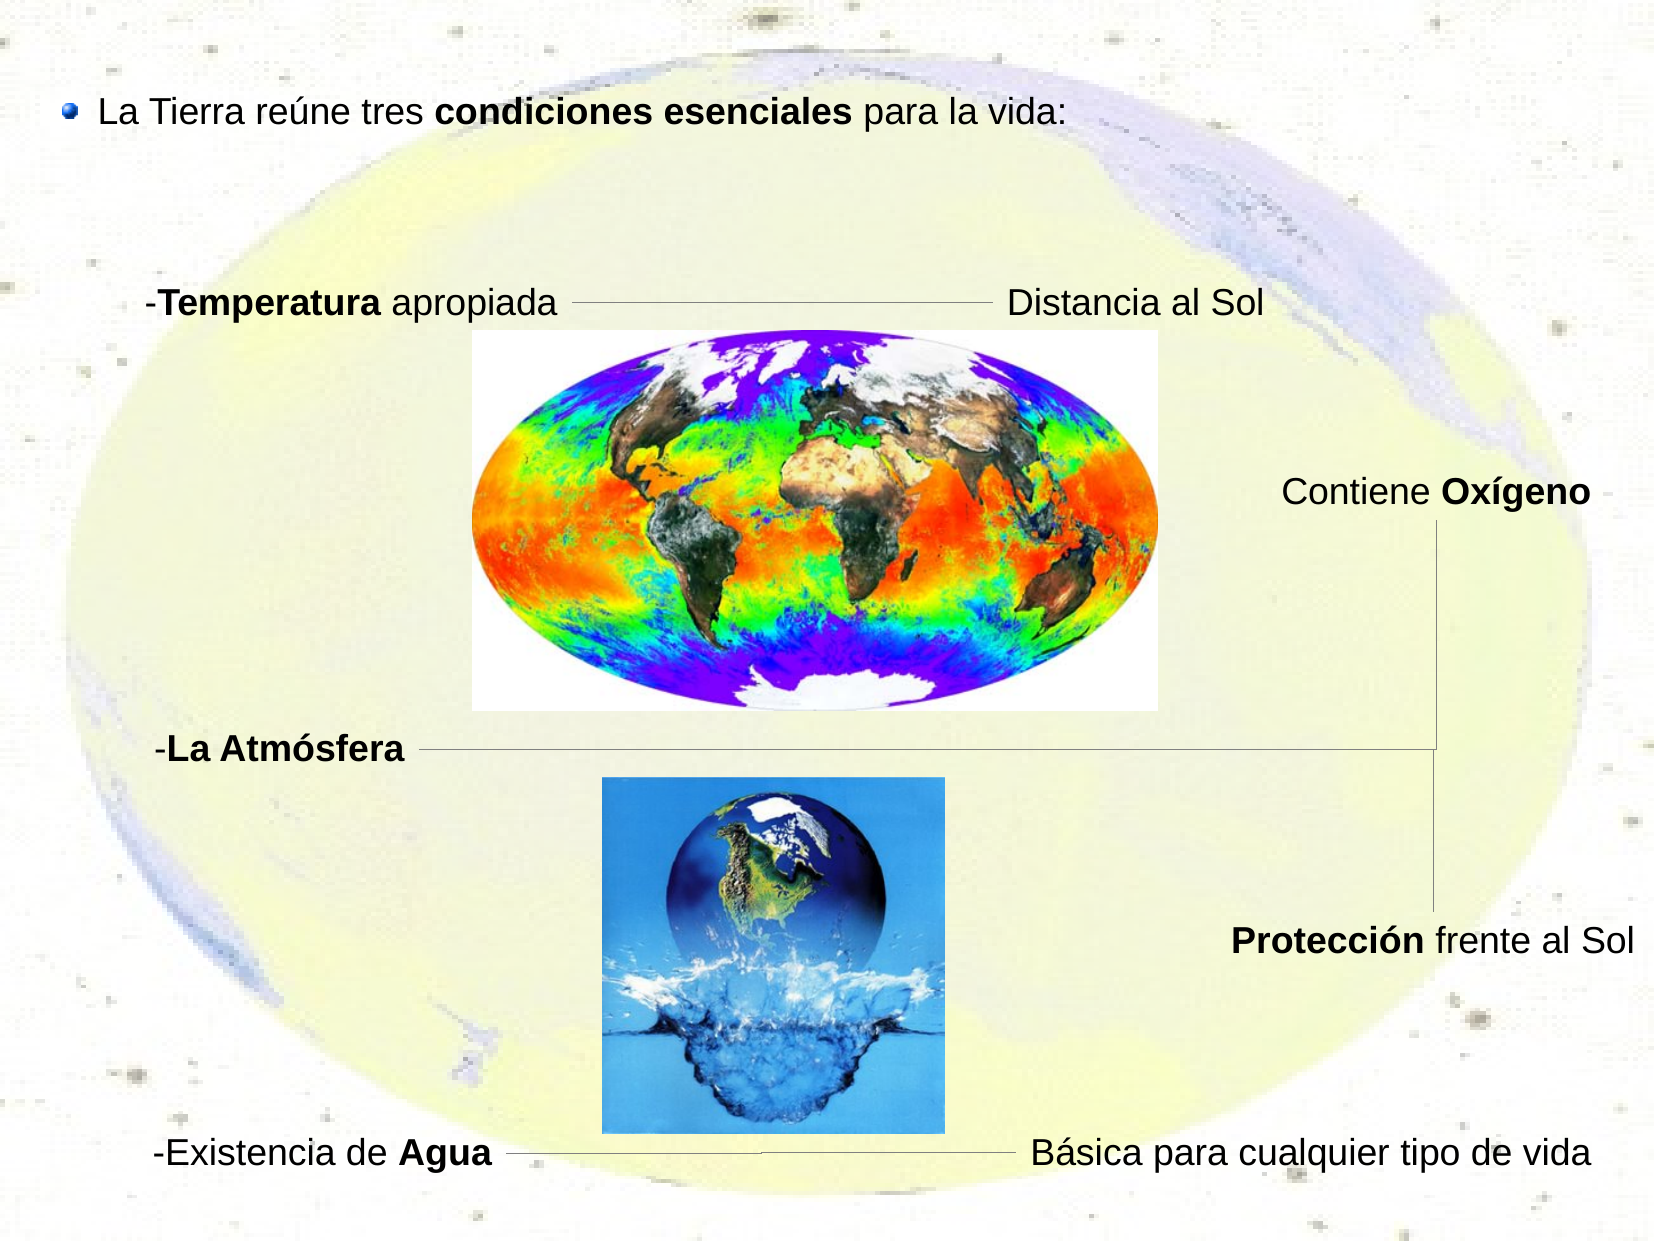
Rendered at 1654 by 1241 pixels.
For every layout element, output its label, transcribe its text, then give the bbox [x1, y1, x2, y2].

text_box Protección frente al Sol [1216, 911, 1651, 970]
picture [0, 0, 1654, 1241]
text_box Distancia al Sol [992, 273, 1280, 331]
text_box -La Atmósfera [139, 720, 420, 779]
text_box Básica para cualquier tipo de vida [1015, 1124, 1607, 1182]
text_box La Tierra reúne tres condiciones esenciales para la vida: [47, 82, 1083, 141]
text_box -Existencia de Agua [137, 1124, 507, 1183]
text_box -Temperatura apropiada [129, 273, 573, 332]
text_box Contiene Oxígeno [1266, 462, 1607, 521]
